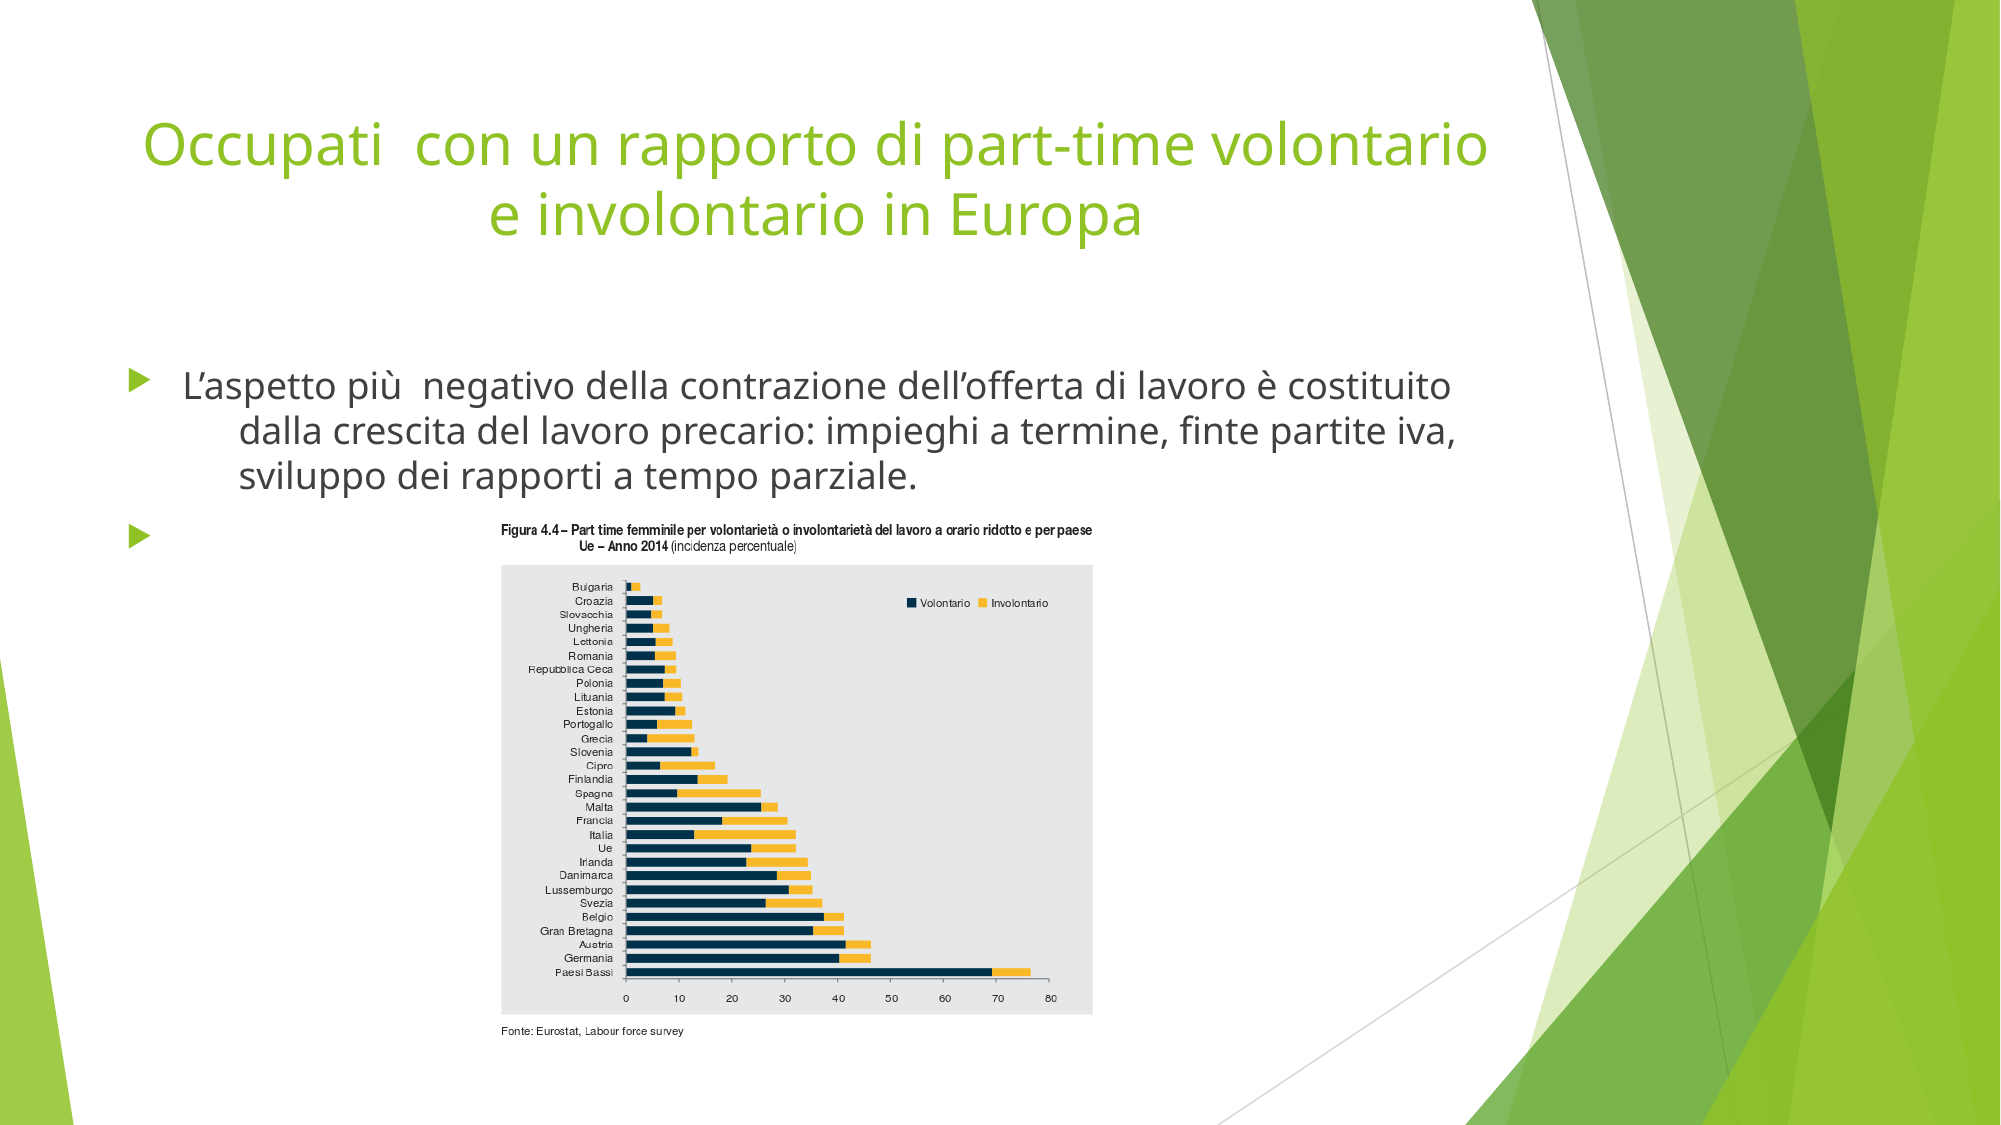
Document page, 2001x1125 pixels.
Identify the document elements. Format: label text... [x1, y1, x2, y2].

title Occupati con un rapporto di part-time volontario e involontario in Europa [111, 99, 1522, 317]
picture [456, 515, 1135, 1047]
list L’aspetto più negativo della contrazione dell’offerta di lavoro è costituito dalla crescita del lavoro precario: impieghi a termine, finte partite iva, sviluppo dei rapporti a tempo parziale. [111, 354, 1522, 1036]
